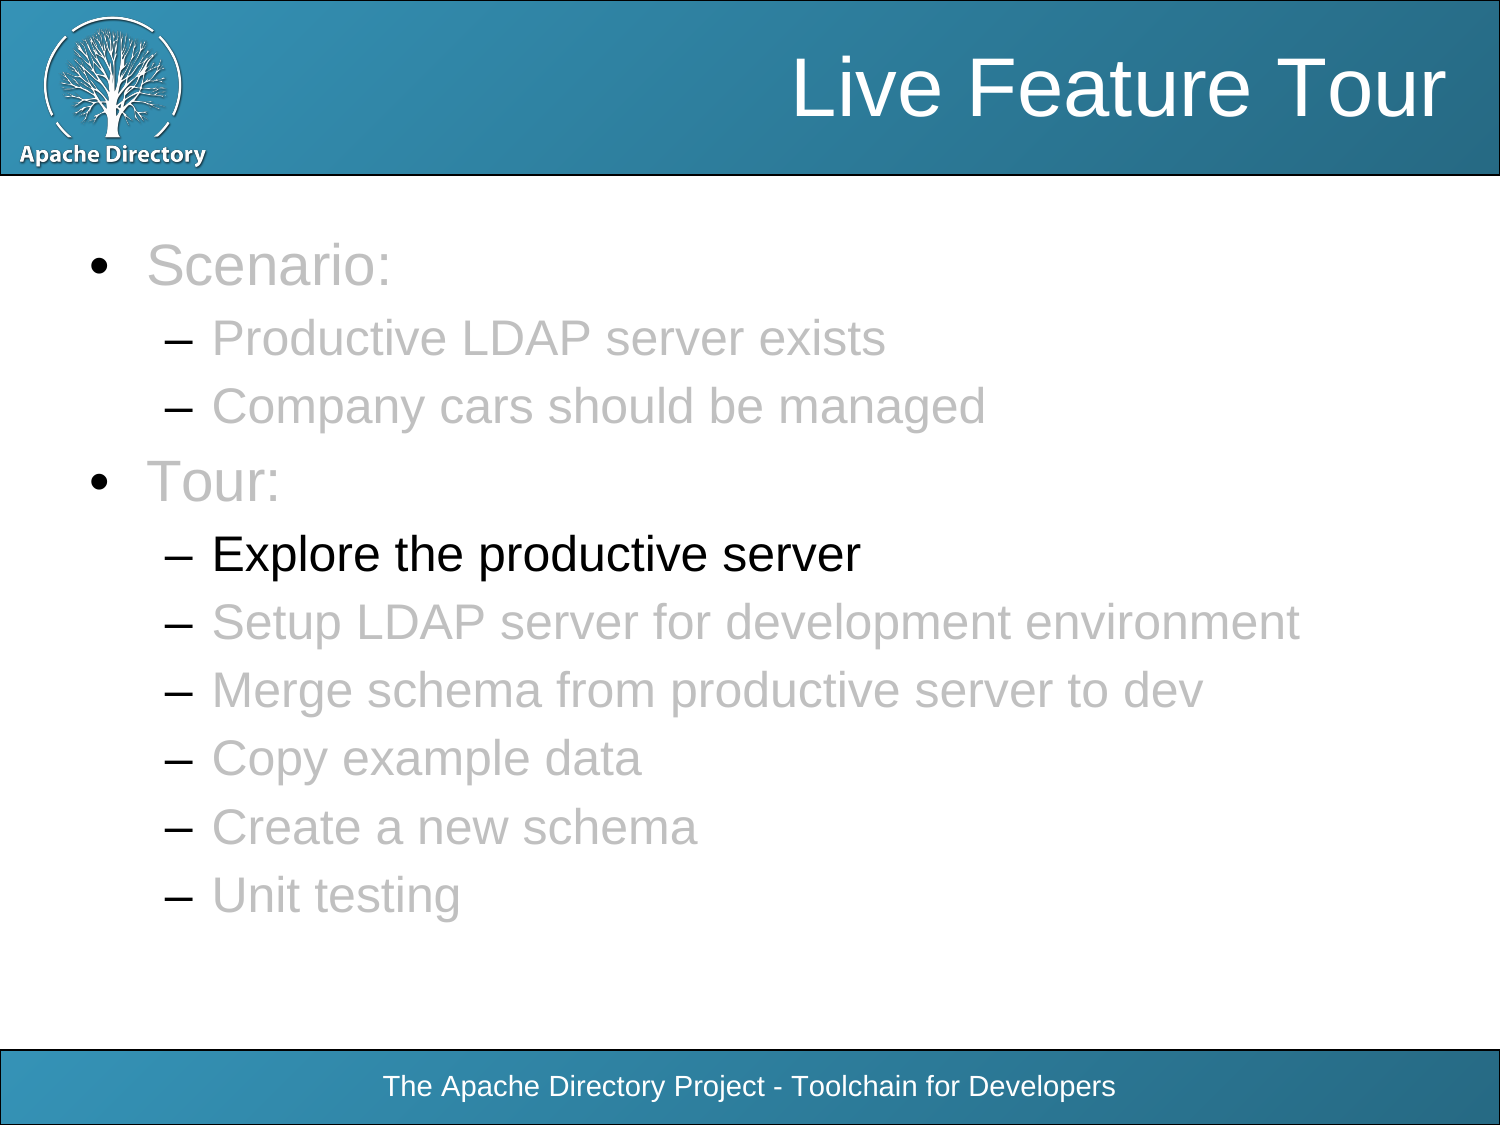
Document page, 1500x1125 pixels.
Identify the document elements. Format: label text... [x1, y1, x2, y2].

title Live Feature Tour [237, 12, 1463, 163]
list Scenario: Productive LDAP server exists Company cars should be managed Tour: Explore the productive server Setup LDAP server for development environment Merge schema from productive server to dev Copy example data Create a new schema Unit testing [75, 224, 1426, 1013]
picture [12, 12, 213, 173]
